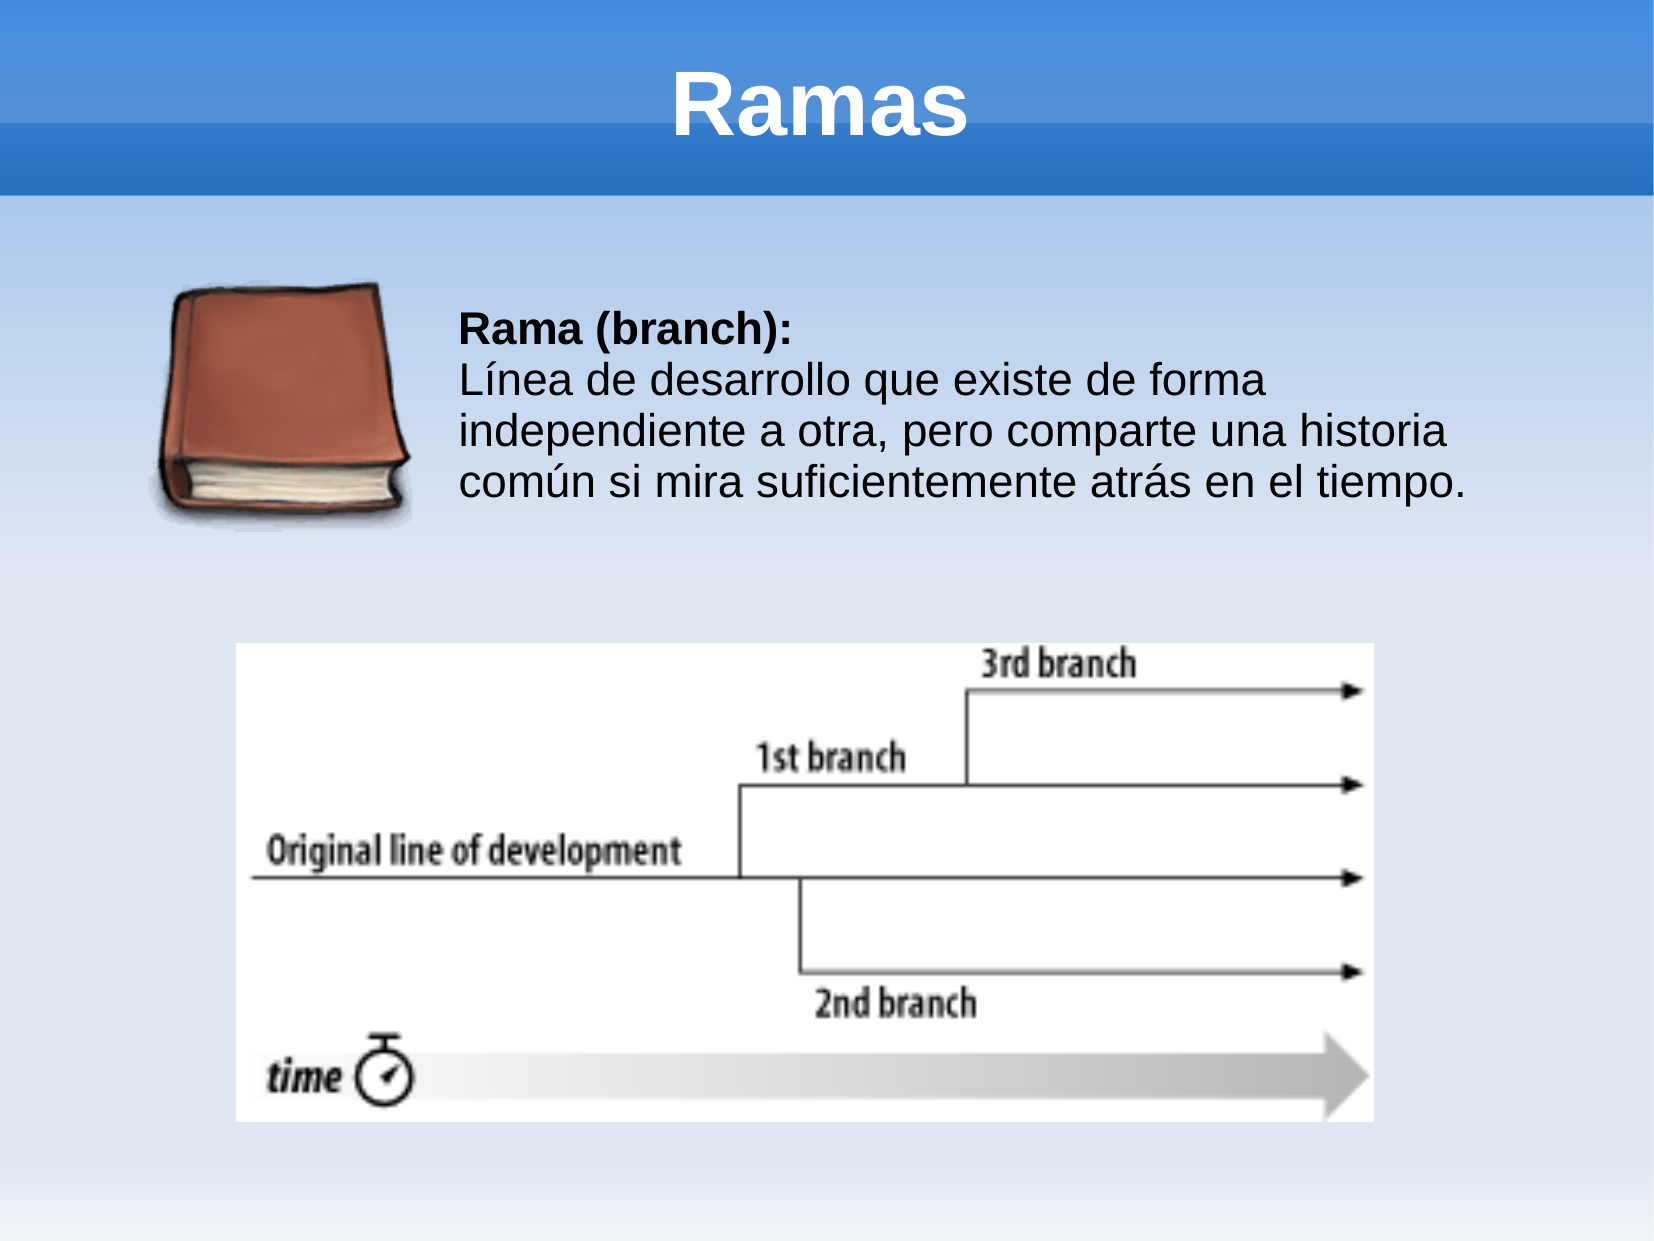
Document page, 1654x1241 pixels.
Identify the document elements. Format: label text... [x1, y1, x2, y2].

text_box Rama (branch): Línea de desarrollo que existe de forma independiente a otra, pero comparte una historia común si mira suficientemente atrás en el tiempo. [443, 295, 1507, 530]
picture [0, 0, 1654, 1241]
title Ramas [76, 7, 1565, 200]
